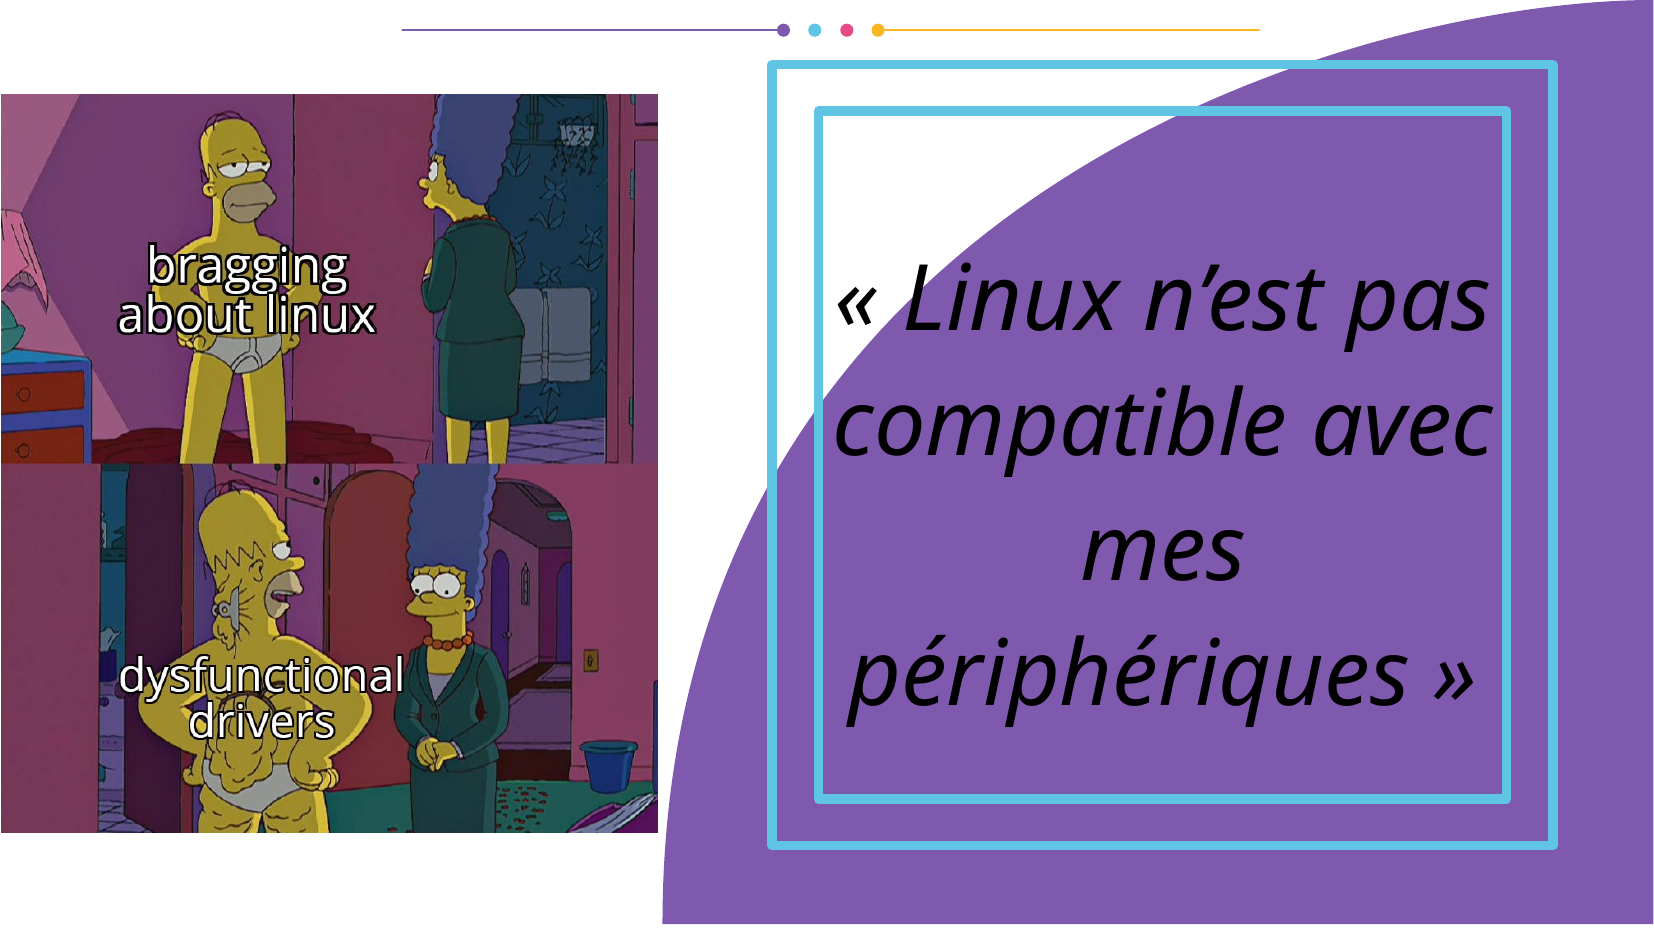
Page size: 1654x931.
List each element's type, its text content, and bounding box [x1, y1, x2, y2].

picture [1, 94, 658, 833]
title « Linux n’est pas compatible avec mes périphériques » [820, 232, 1506, 733]
